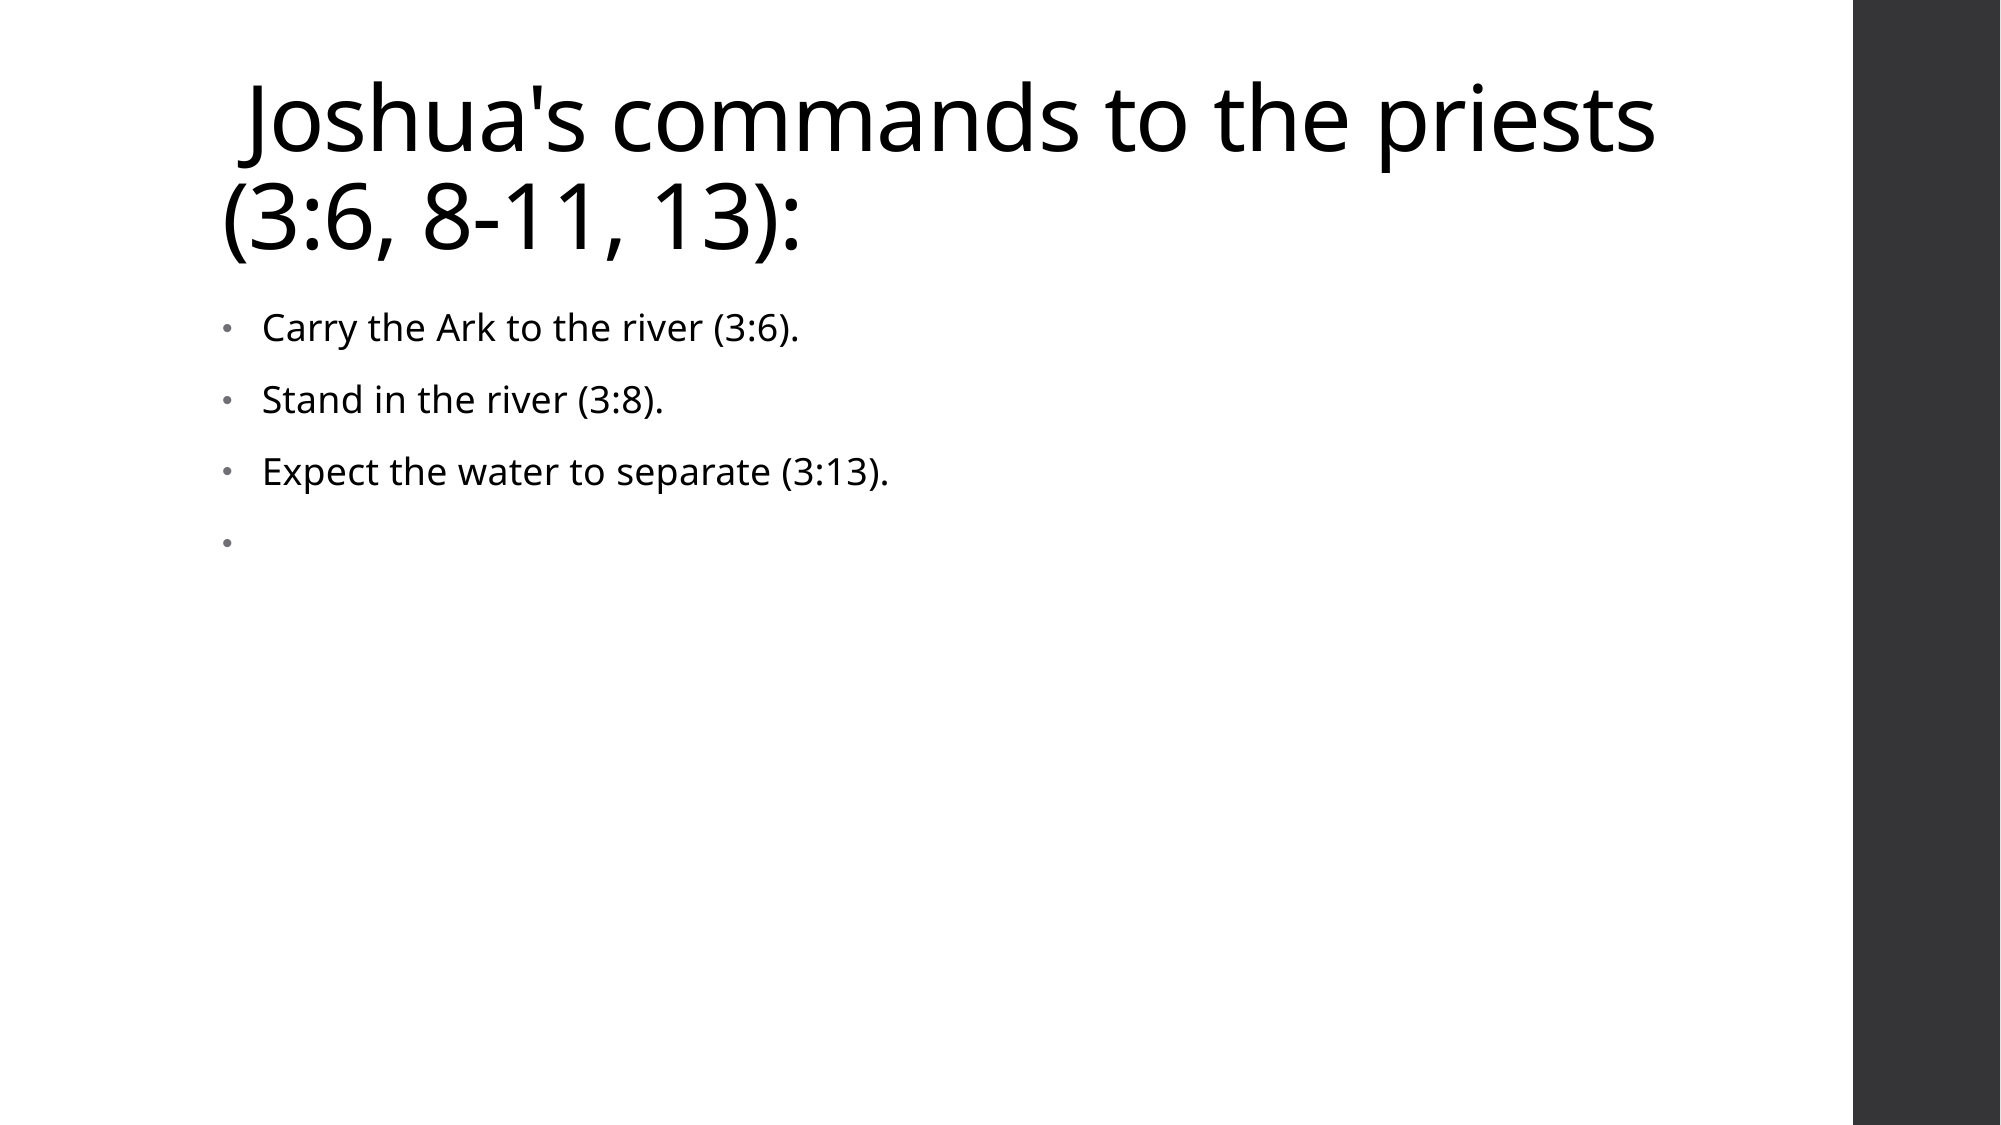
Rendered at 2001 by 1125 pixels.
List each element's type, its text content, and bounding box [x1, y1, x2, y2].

title Joshua's commands to the priests (3:6, 8-11, 13): [206, 60, 1797, 278]
list Carry the Ark to the river (3:6). Stand in the river (3:8). Expect the water to separate (3:13). [206, 299, 1617, 1014]
